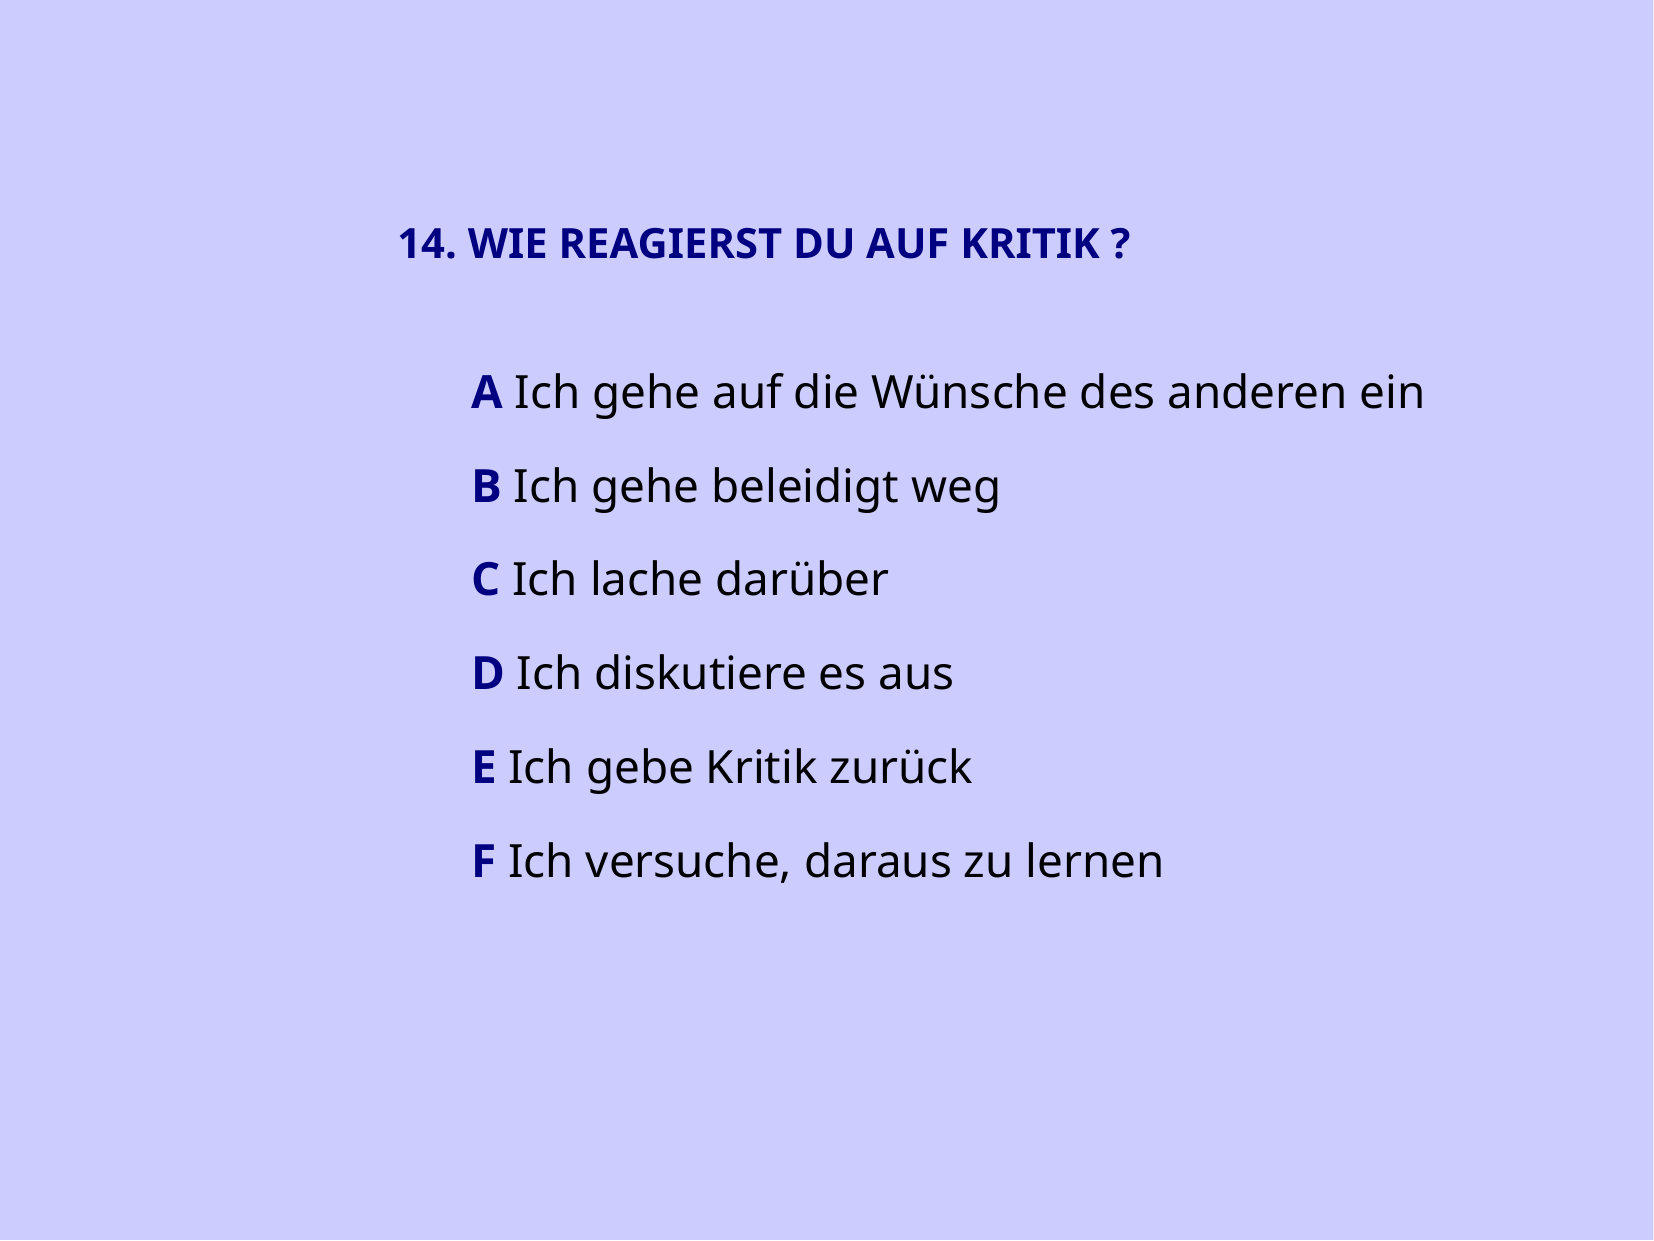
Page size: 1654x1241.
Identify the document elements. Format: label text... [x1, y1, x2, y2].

text_box 14. WIE REAGIERST DU AUF KRITIK ? A Ich gehe auf die Wünsche des anderen ein B Ich gehe beleidigt weg C Ich lache darüber D Ich diskutiere es aus E Ich gebe Kritik zurück F Ich versuche, daraus zu lernen [382, 206, 1447, 927]
